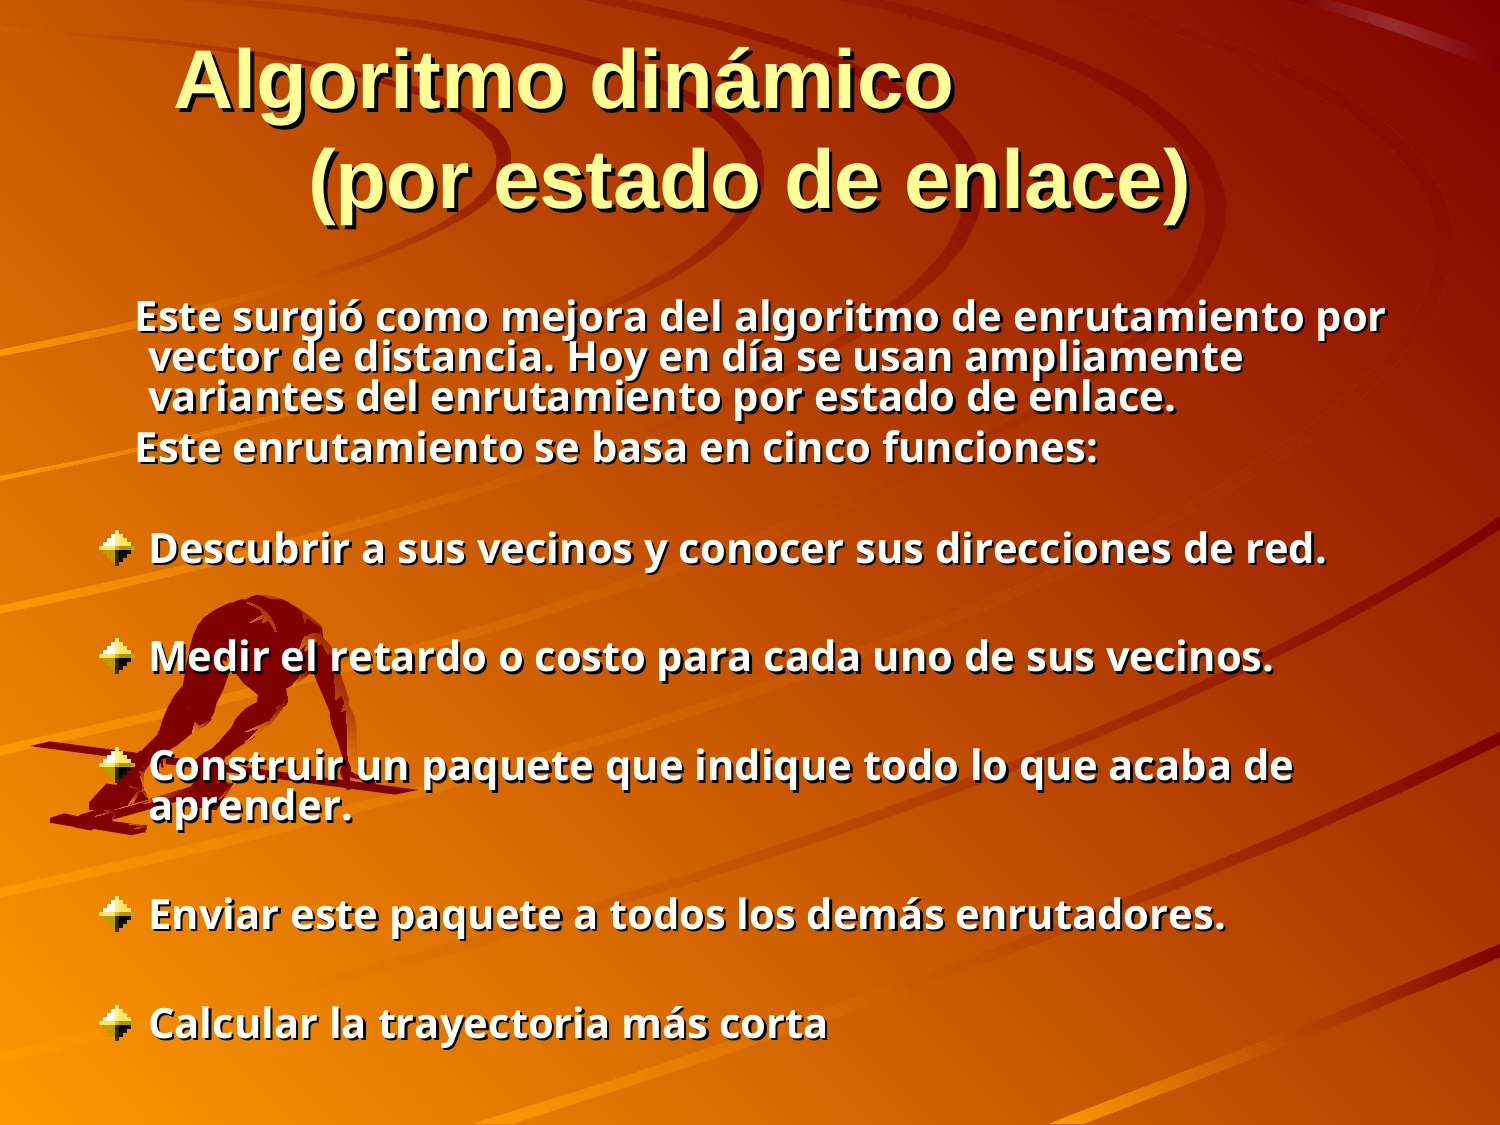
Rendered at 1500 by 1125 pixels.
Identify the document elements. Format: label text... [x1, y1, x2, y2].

list Este surgió como mejora del algoritmo de enrutamiento por vector de distancia. Hoy en día se usan ampliamente variantes del enrutamiento por estado de enlace. Este enrutamiento se basa en cinco funciones: Descubrir a sus vecinos y conocer sus direcciones de red. Medir el retardo o costo para cada uno de sus vecinos. Construir un paquete que indique todo lo que acaba de aprender. Enviar este paquete a todos los demás enrutadores. Calcular la trayectoria más corta [76, 231, 1427, 1125]
title Algoritmo dinámico (por estado de enlace) [75, 17, 1426, 233]
